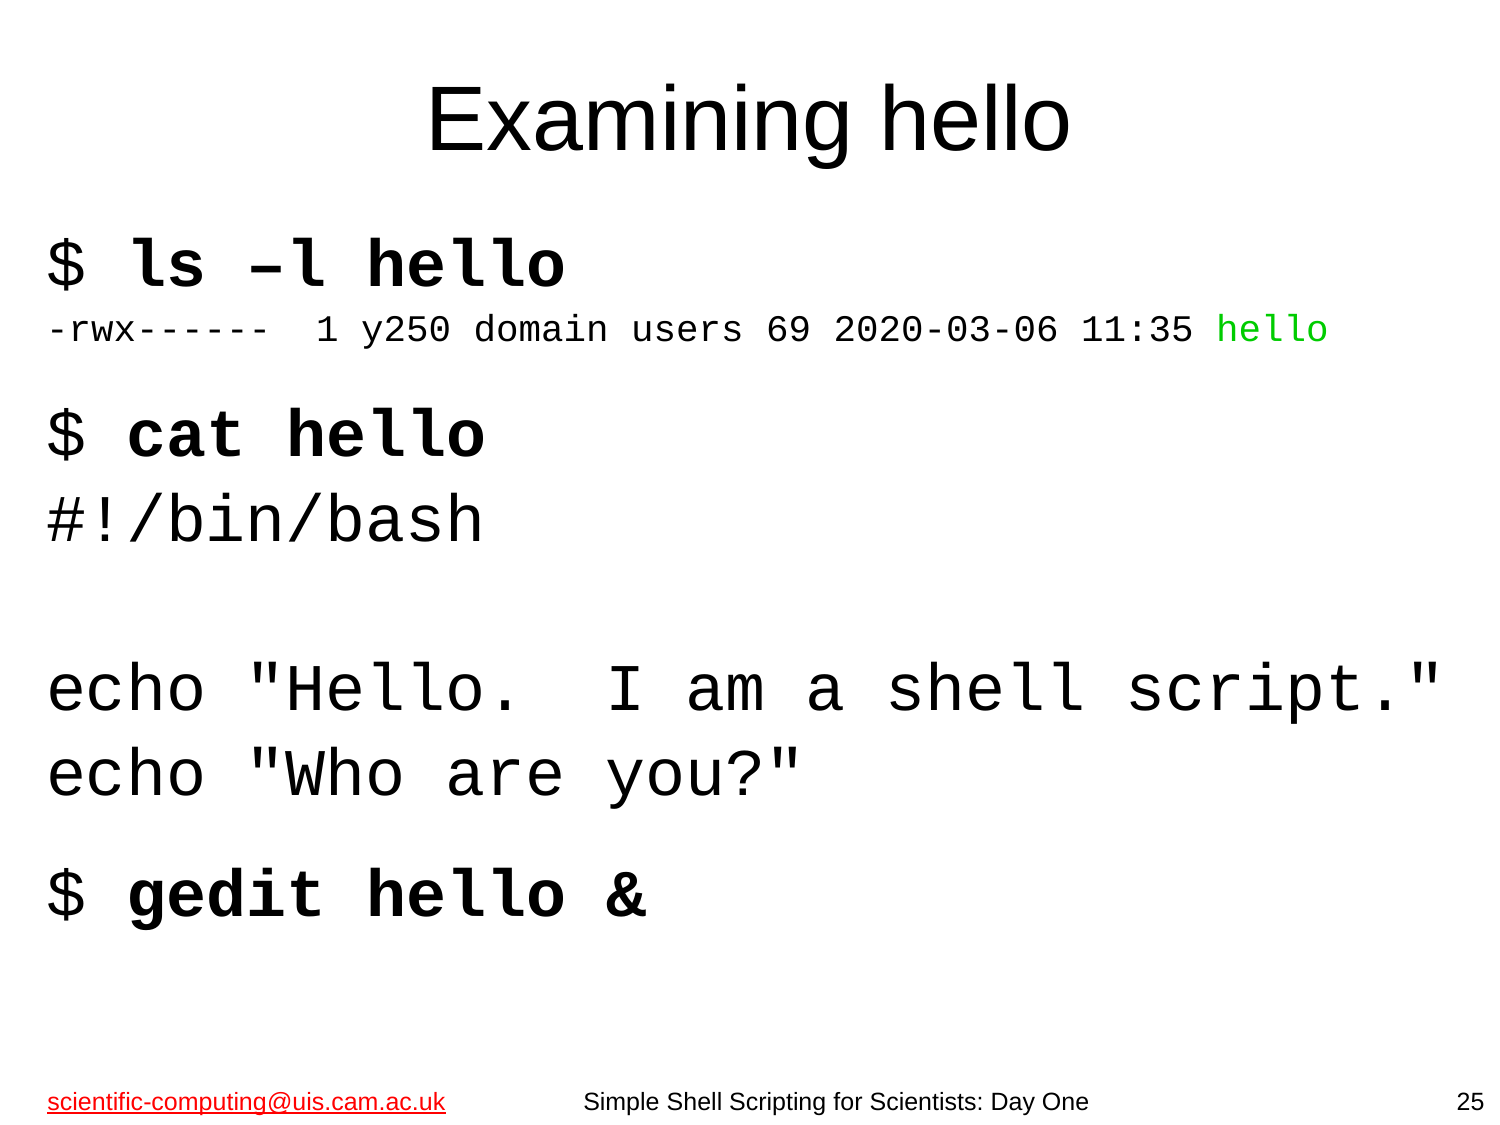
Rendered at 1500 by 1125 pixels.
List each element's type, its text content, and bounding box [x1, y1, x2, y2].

title Examining hello [112, 59, 1388, 178]
list $ ls –l hello -rwx------ 1 y250 domain users 69 2020-03-06 11:35 hello $ cat hello #!/bin/bash echo "Hello. I am a shell script." echo "Who are you?" $ gedit hello & [31, 224, 1469, 1013]
